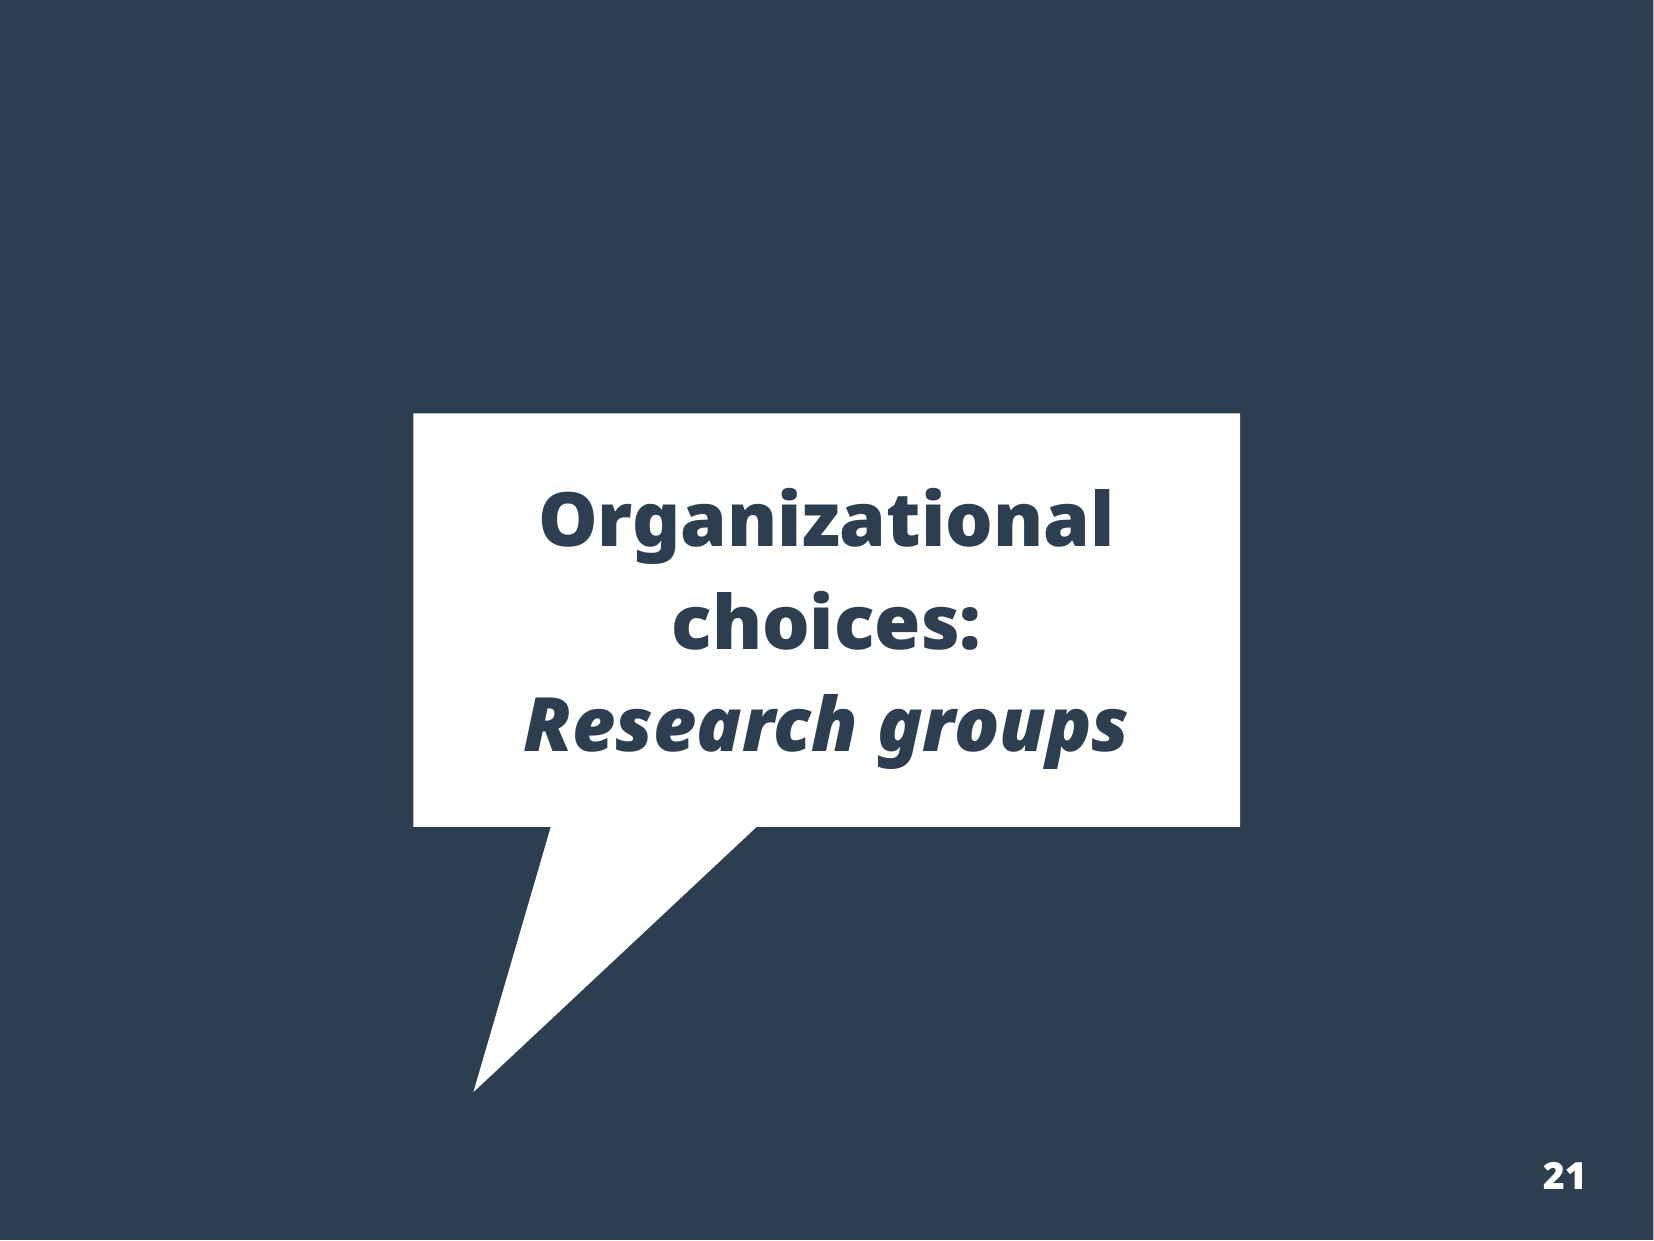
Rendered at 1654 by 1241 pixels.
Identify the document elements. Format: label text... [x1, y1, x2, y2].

title Organizational choices: Research groups [442, 442, 1211, 798]
